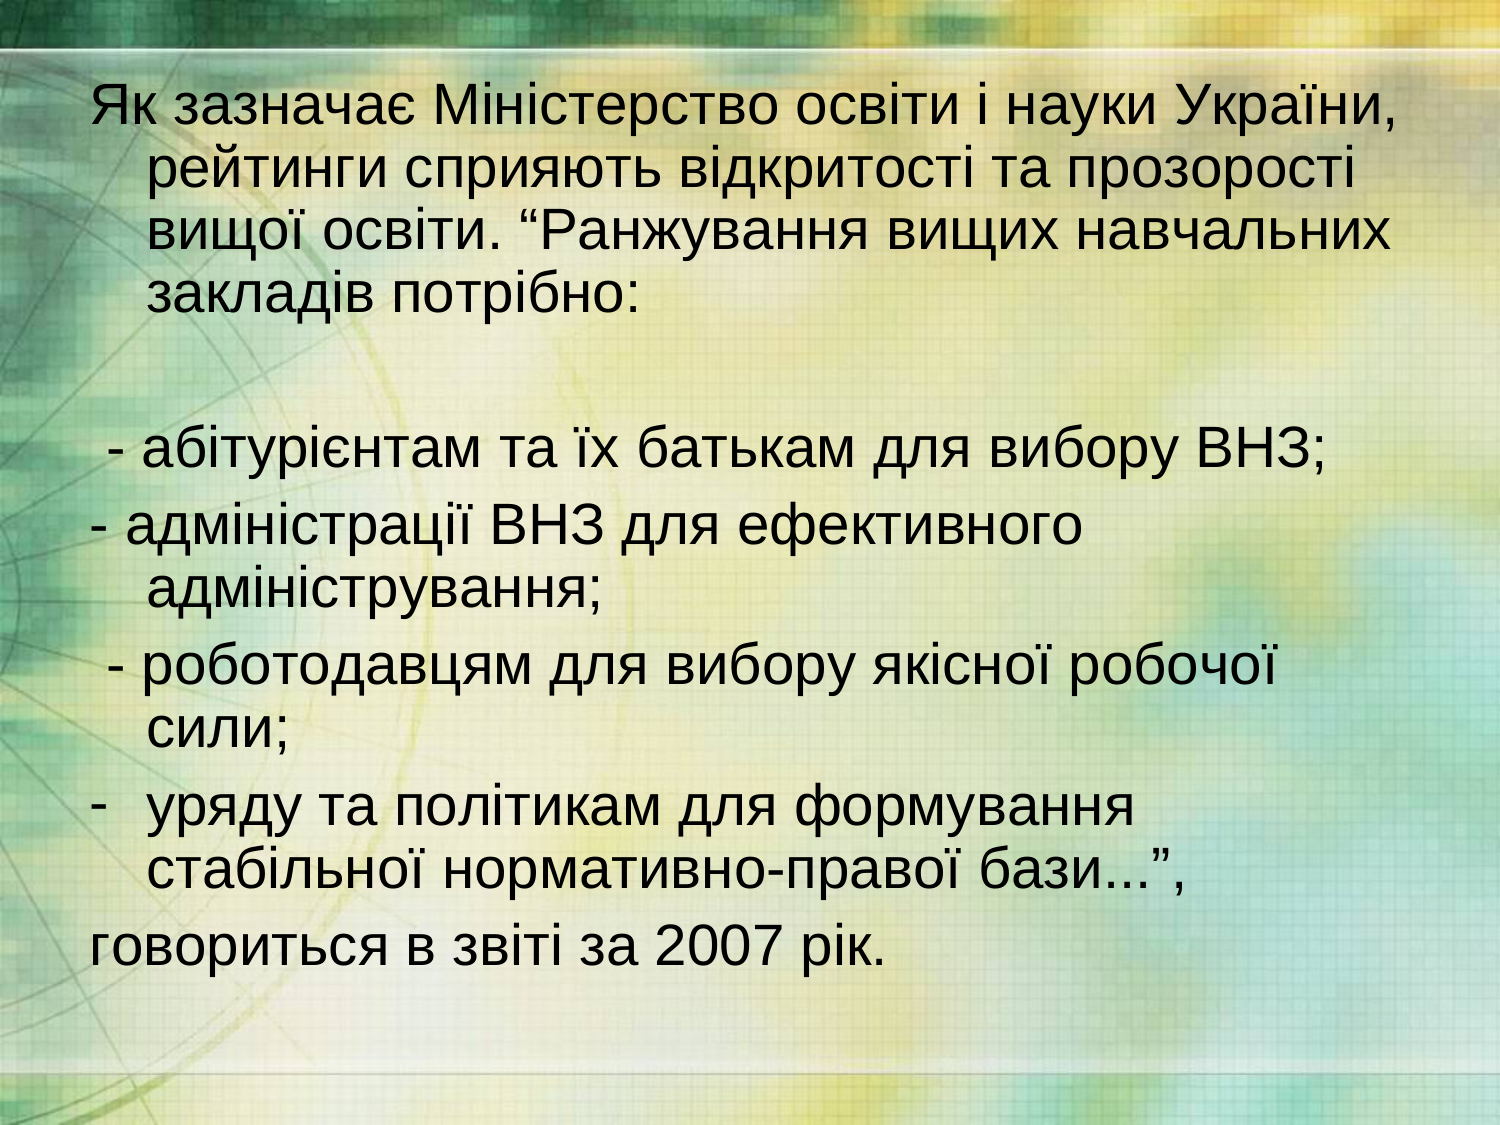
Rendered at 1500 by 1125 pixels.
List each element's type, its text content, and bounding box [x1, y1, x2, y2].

list Як зазначає Міністерство освіти і науки України, рейтинги сприяють відкритості та прозорості вищої освіти. “Ранжування вищих навчальних закладів потрібно: - абітурієнтам та їх батькам для вибору ВНЗ; - адміністрації ВНЗ для ефективного адміністрування; - роботодавцям для вибору якісної робочої сили; уряду та політикам для формування стабільної нормативно-правої бази...”, говориться в звіті за 2007 рік. [75, 66, 1426, 1005]
picture [0, 0, 1500, 1125]
